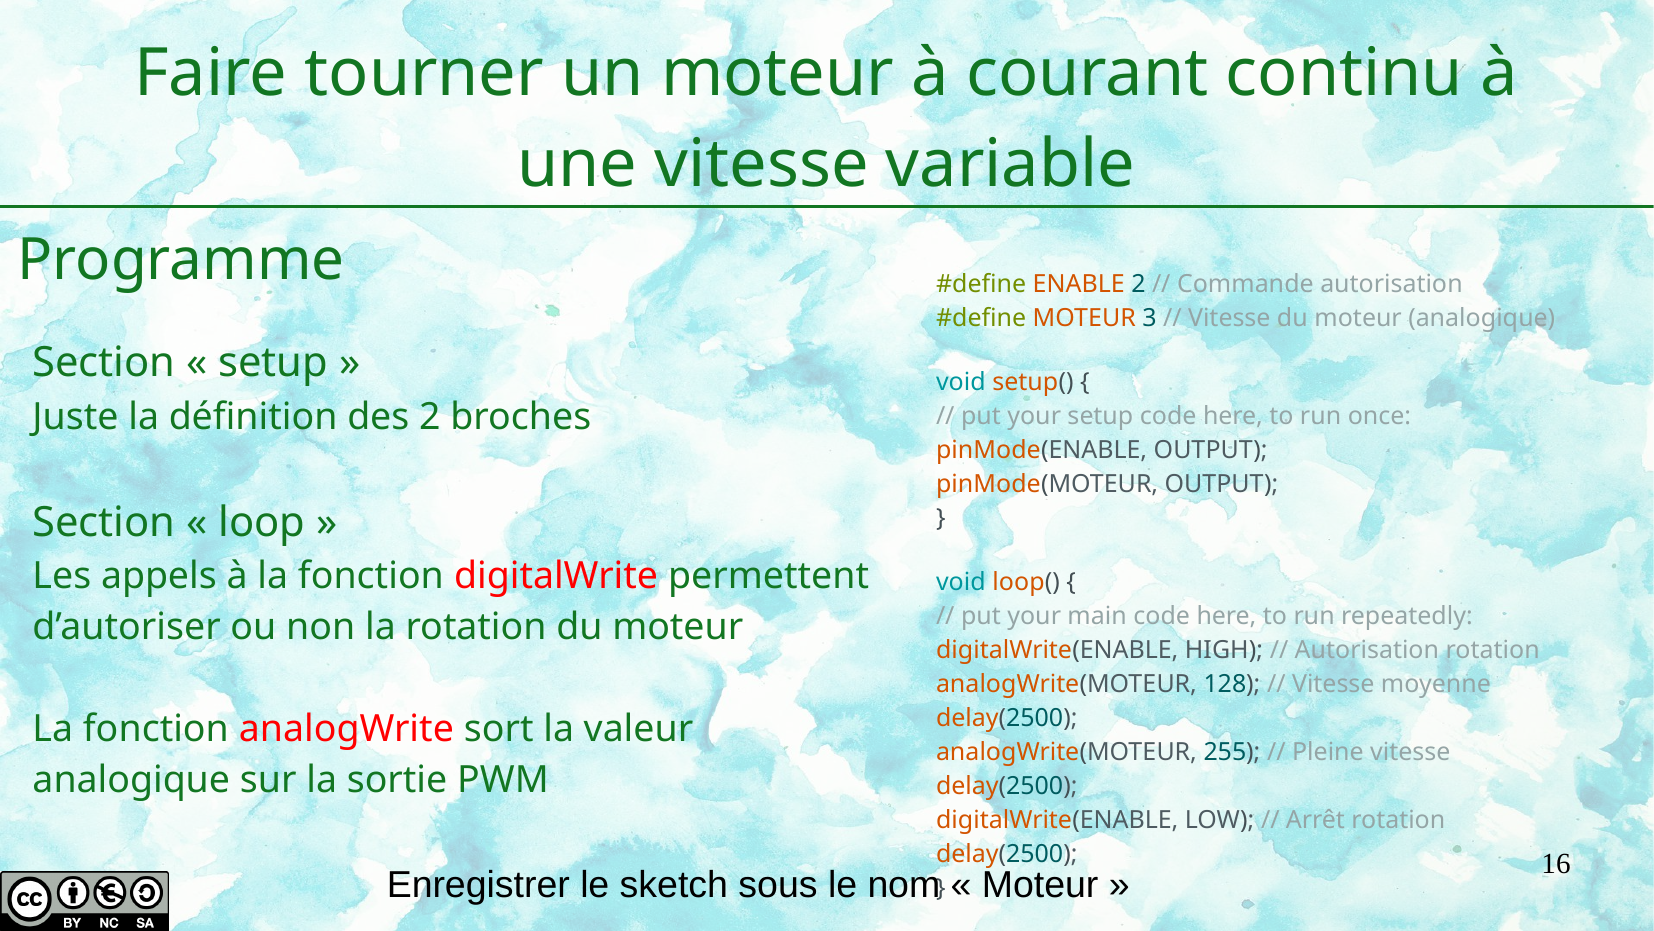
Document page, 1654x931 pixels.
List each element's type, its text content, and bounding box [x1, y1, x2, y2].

list Programme [17, 217, 1506, 325]
text_box #define ENABLE 2 // Commande autorisation #define MOTEUR 3 // Vitesse du moteur (analogique) void setup() { // put your setup code here, to run once: pinMode(ENABLE, OUTPUT); pinMode(MOTEUR, OUTPUT); } void loop() { // put your main code here, to run repeatedly: digitalWrite(ENABLE, HIGH); // Autorisation rotation analogWrite(MOTEUR, 128); // Vitesse moyenne delay(2500); analogWrite(MOTEUR, 255); // Pleine vitesse delay(2500); digitalWrite(ENABLE, LOW); // Arrêt rotation delay(2500); } [921, 258, 1636, 845]
text_box Section « setup » Juste la définition des 2 broches Section « loop » Les appels à la fonction digitalWrite permettent d’autoriser ou non la rotation du moteur La fonction analogWrite sort la valeur analogique sur la sortie PWM [17, 324, 916, 862]
title Faire tourner un moteur à courant continu à une vitesse variable [82, 23, 1571, 206]
text_box Enregistrer le sketch sous le nom « Moteur » [372, 856, 1229, 916]
picture [0, 871, 169, 931]
